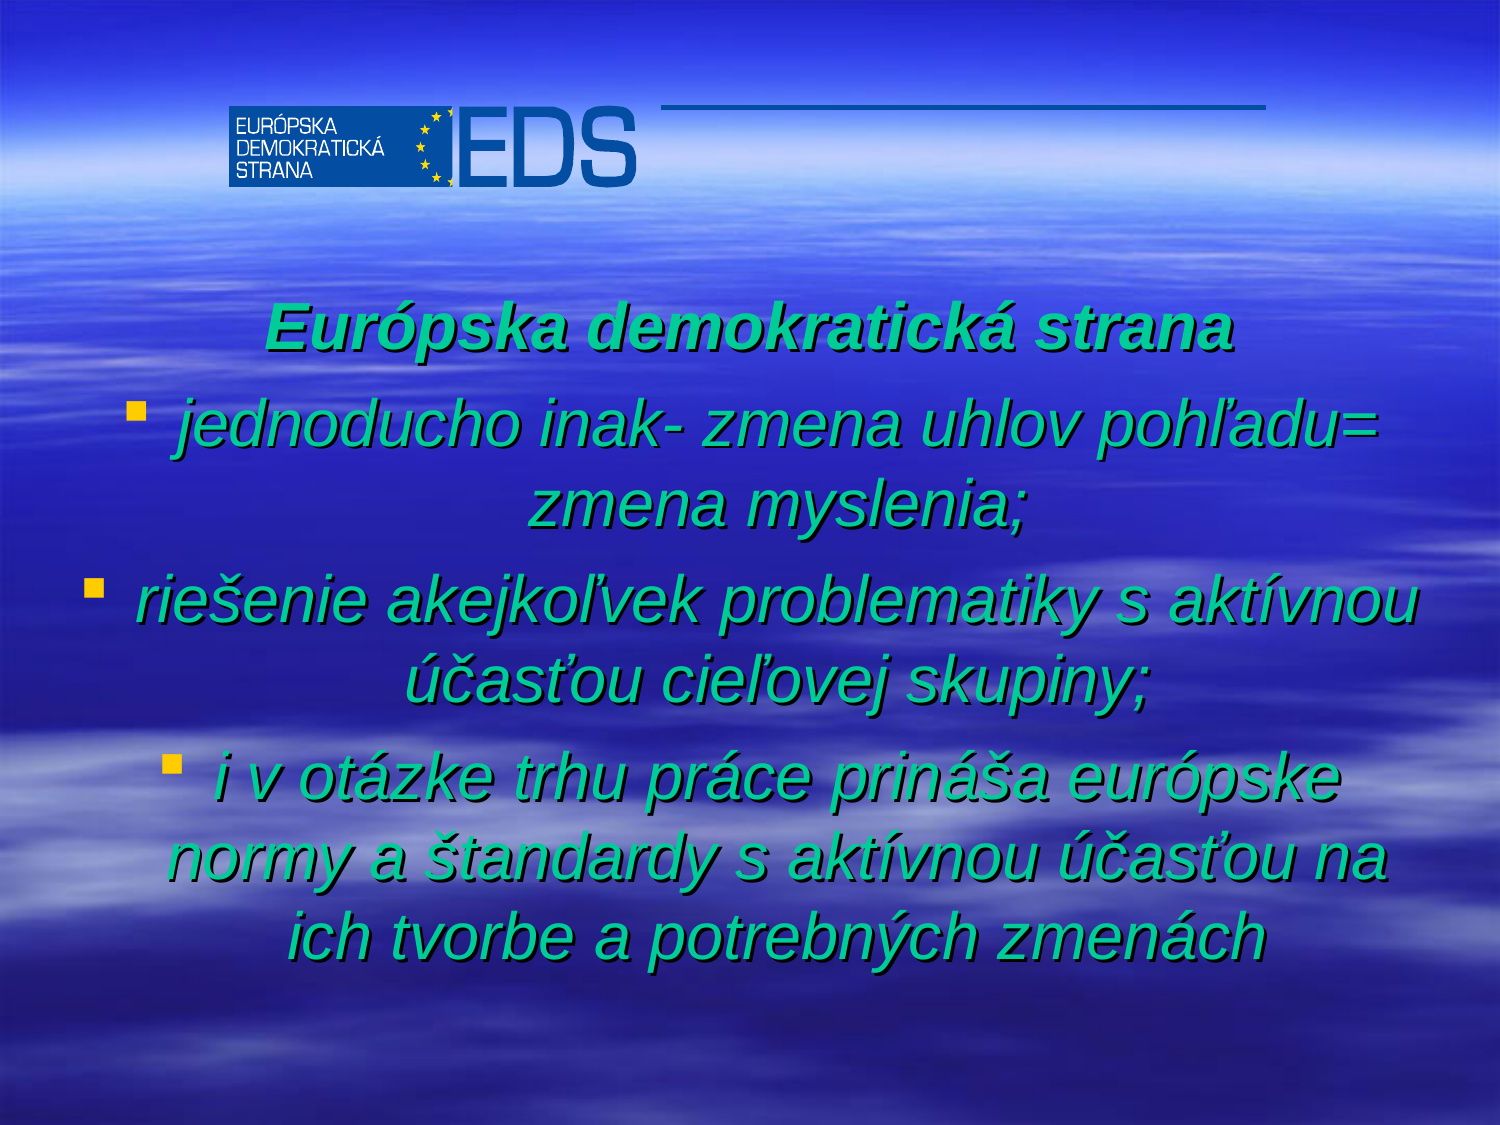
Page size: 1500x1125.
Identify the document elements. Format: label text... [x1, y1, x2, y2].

picture [0, 0, 1500, 1125]
list Európska demokratická strana jednoducho inak- zmena uhlov pohľadu= zmena myslenia; riešenie akejkoľvek problematiky s aktívnou účasťou cieľovej skupiny; i v otázke trhu práce prináša európske normy a štandardy s aktívnou účasťou na ich tvorbe a potrebných zmenách [49, 274, 1451, 1001]
